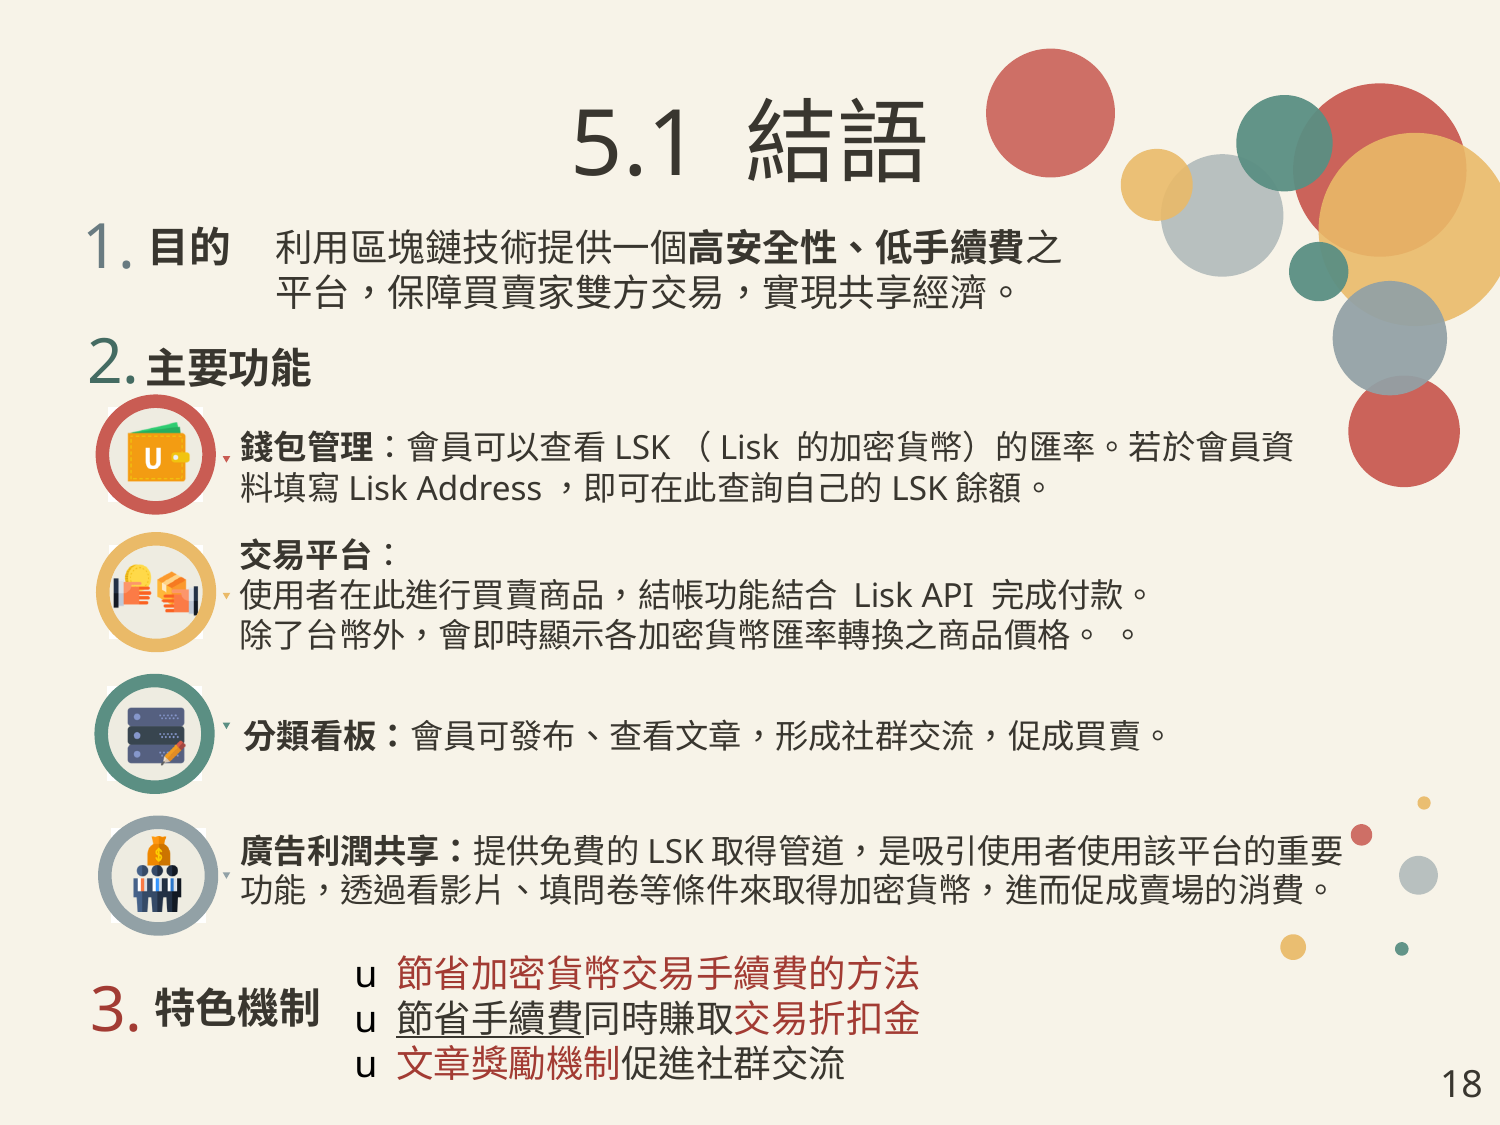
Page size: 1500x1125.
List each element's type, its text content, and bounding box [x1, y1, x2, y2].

text_box [1163, 233, 1281, 277]
text_box [222, 592, 231, 600]
picture [110, 546, 202, 638]
text_box 目的 [158, 243, 177, 248]
picture [194, 407, 203, 416]
text_box 交易平台： 使用者在此進行買賣商品，結帳功能結合 Lisk API 完成付款。除了台幣外，會即時顯示各加密貨幣匯率轉換之商品價格。 。 [224, 527, 1148, 662]
text_box [222, 722, 231, 730]
text_box 3. [75, 962, 158, 1052]
picture [107, 687, 115, 695]
picture [195, 545, 203, 553]
text_box 特色機制 [139, 975, 339, 1040]
picture [107, 772, 116, 781]
text_box 節省加密貨幣交易手續費的方法 節省手續費同時賺取交易折扣金 文章獎勵機制促進社群交流 [339, 943, 1046, 1093]
picture [108, 407, 117, 416]
text_box [222, 456, 231, 463]
text_box 目的 [133, 233, 246, 278]
title 5.1 結語 [75, 45, 1426, 233]
text_box 廣告利潤共享：提供免費的LSK取得管道，是吸引使用者使用該平台的重要功能，透過看影片、填問卷等條件來取得加密貨幣，進而促成賣場的消費。 [226, 822, 1371, 917]
picture [197, 828, 206, 838]
text_box [1399, 855, 1438, 895]
picture [109, 631, 118, 640]
text_box [1289, 96, 1500, 488]
picture [112, 830, 204, 922]
text_box 目的 [158, 253, 177, 258]
text_box [1395, 942, 1409, 956]
picture [194, 631, 203, 640]
picture [194, 772, 202, 781]
text_box [1417, 796, 1431, 810]
text_box 1. [68, 198, 151, 288]
picture [109, 688, 201, 780]
picture [194, 493, 203, 502]
text_box 目的 [158, 234, 177, 238]
text_box [222, 872, 231, 879]
text_box 分類看板：會員可發布、查看文章，形成社群交流，促成買賣。 [229, 708, 1244, 763]
picture [111, 828, 120, 837]
text_box [1280, 934, 1307, 960]
picture [110, 408, 202, 501]
picture [108, 493, 117, 502]
text_box 18 [1425, 1052, 1500, 1113]
picture [197, 914, 206, 923]
text_box 2. [72, 313, 171, 403]
picture [109, 545, 117, 553]
picture [194, 687, 202, 695]
text_box 主要功能 [130, 335, 337, 400]
text_box 利用區塊鏈技術提供一個高安全性、低手續費之平台，保障買賣家雙方交易，實現共享經濟。 [260, 217, 1102, 322]
text_box 目的 [197, 249, 203, 257]
text_box 錢包管理：會員可以查看LSK（Lisk 的加密貨幣）的匯率。若於會員資料填寫Lisk Address，即可在此查詢自己的LSK餘額。 [226, 419, 1318, 514]
picture [111, 915, 120, 923]
